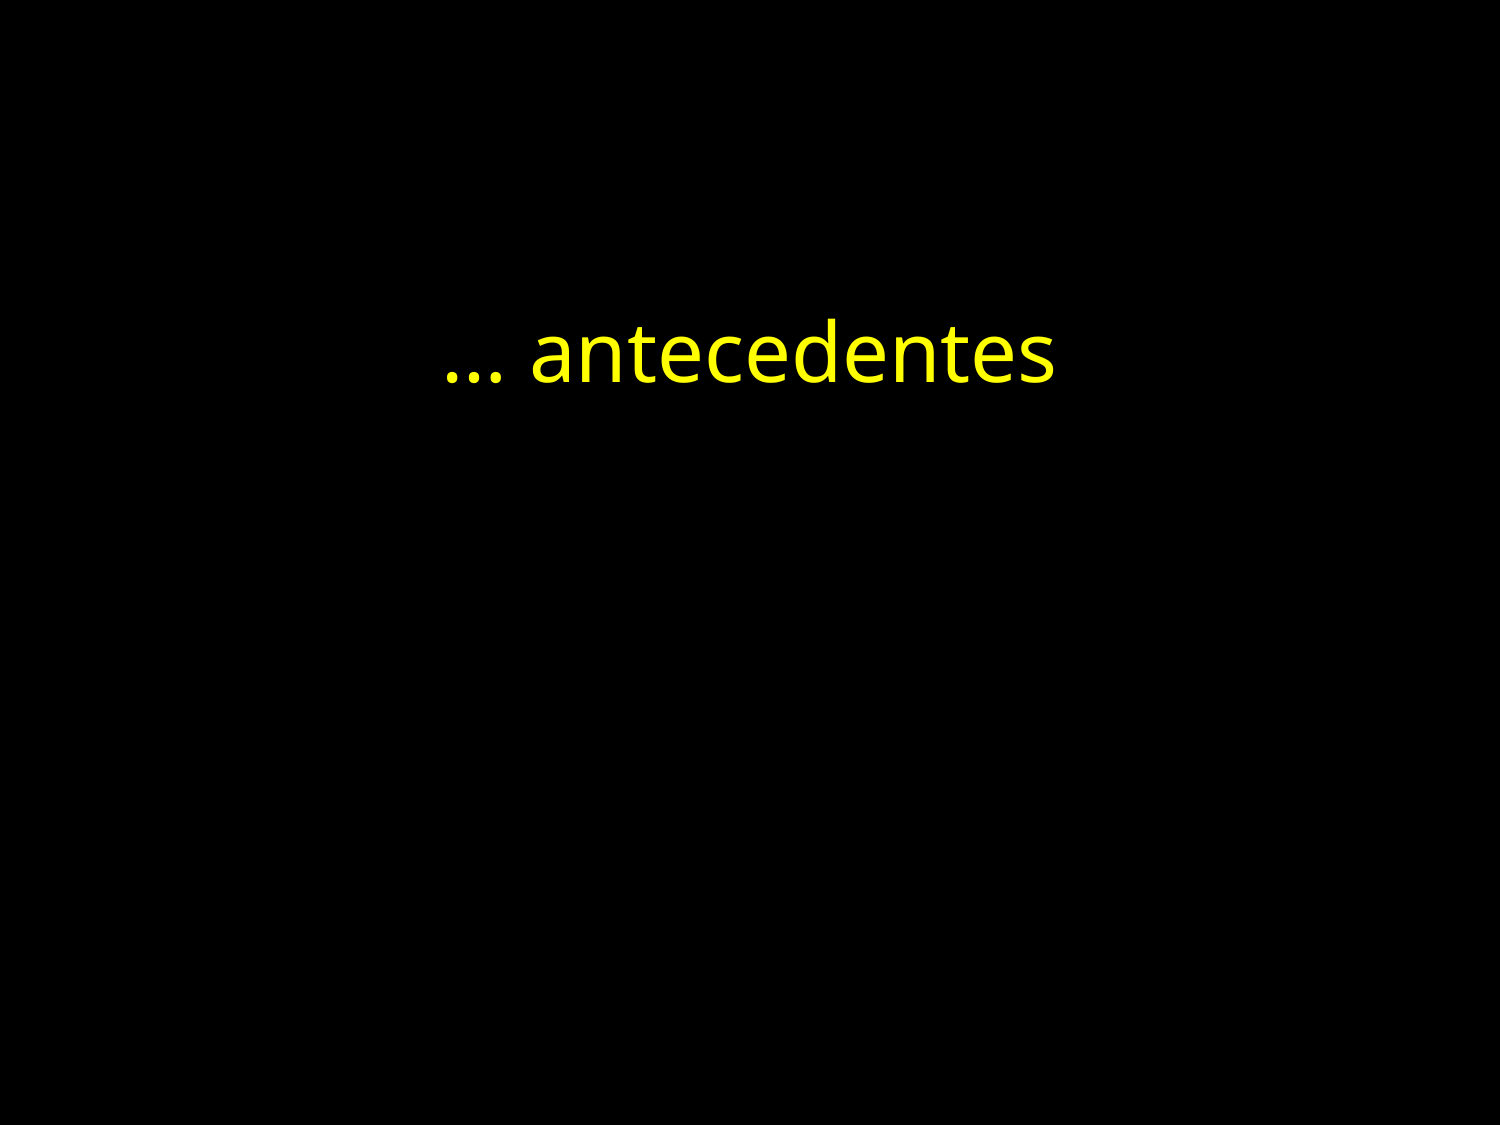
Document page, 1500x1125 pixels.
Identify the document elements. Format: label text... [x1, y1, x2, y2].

title … antecedentes [112, 268, 1388, 407]
